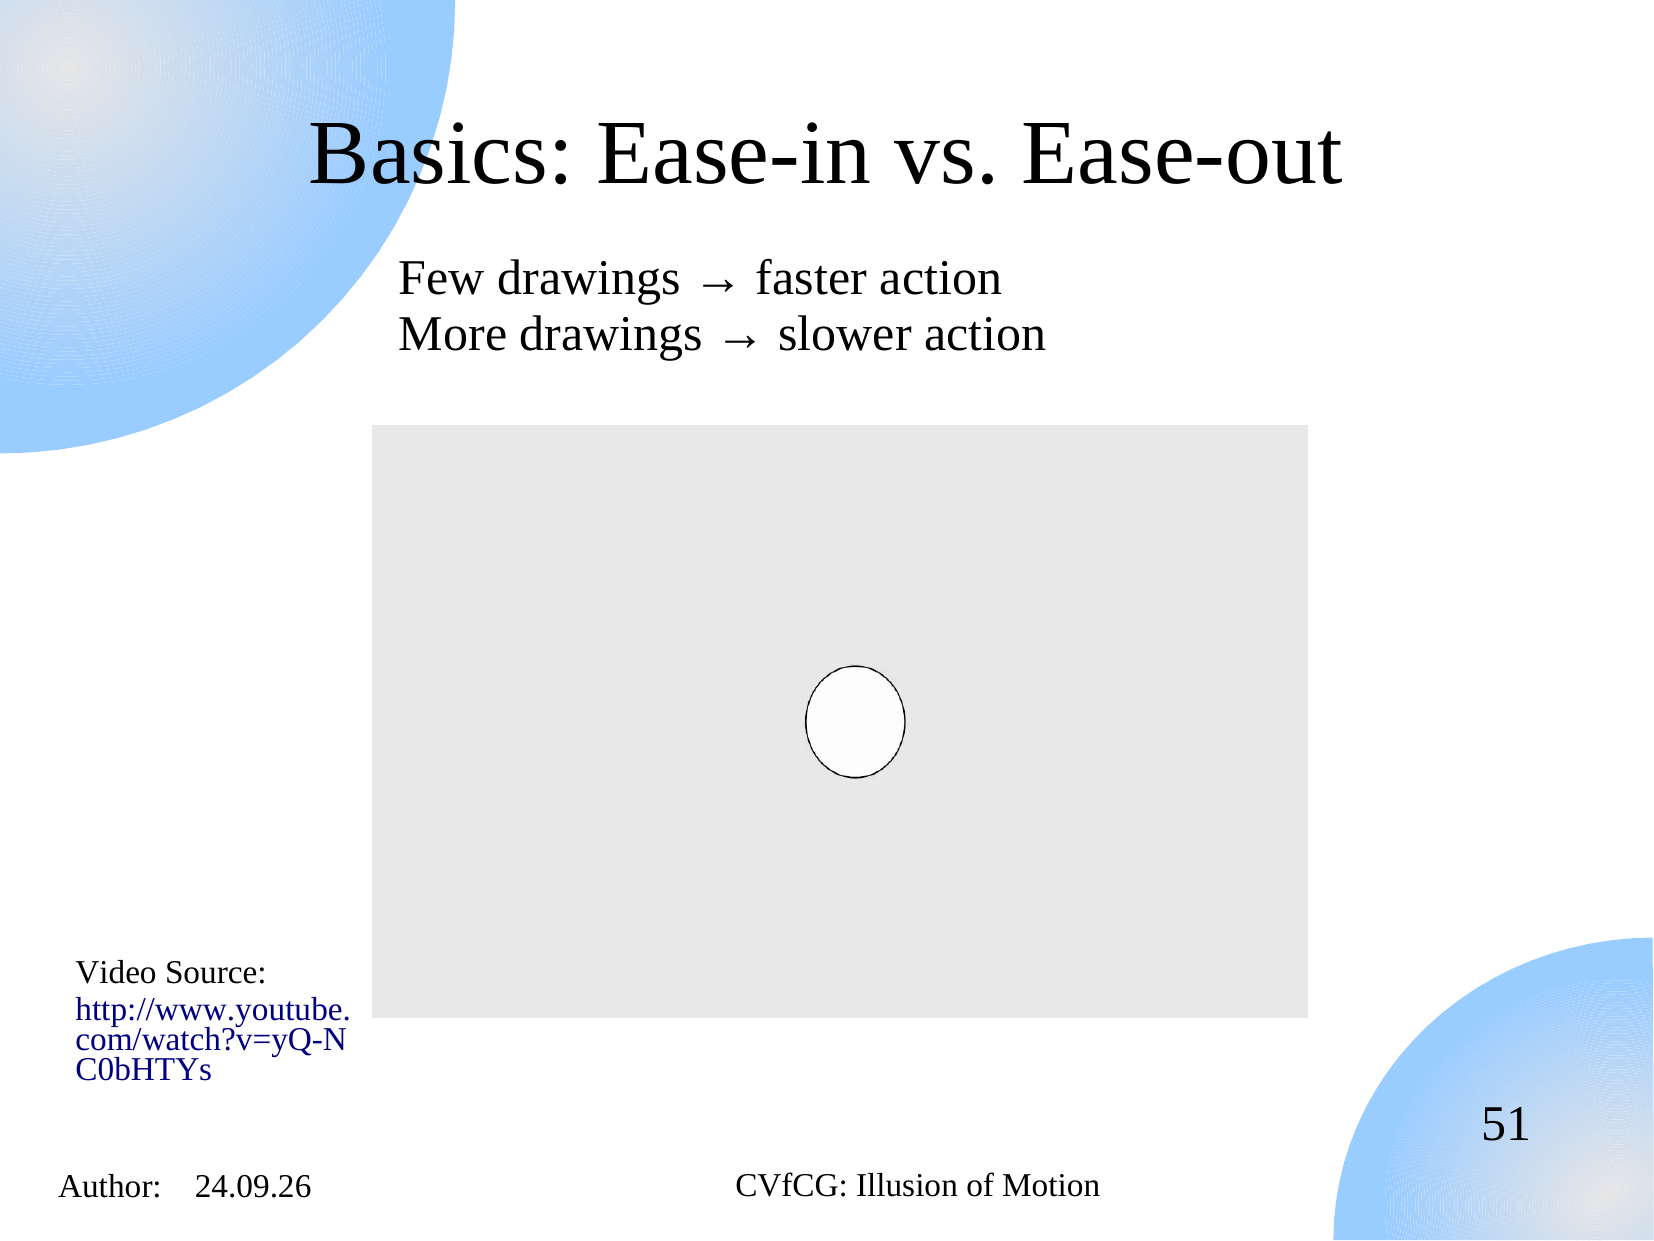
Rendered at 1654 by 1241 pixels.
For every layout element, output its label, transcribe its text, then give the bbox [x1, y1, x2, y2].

text_box [371, 425, 1309, 1019]
title Basics: Ease-in vs. Ease-out [82, 49, 1571, 257]
text_box CVfCG: Illusion of Motion [735, 1166, 1346, 1204]
text_box Video Source: http://www.youtube.com/watch?v=yQ-NC0bHTYs [75, 953, 355, 1102]
text_box <number> [1401, 1095, 1611, 1152]
text_box Few drawings → faster action More drawings → slower action [398, 250, 1251, 361]
